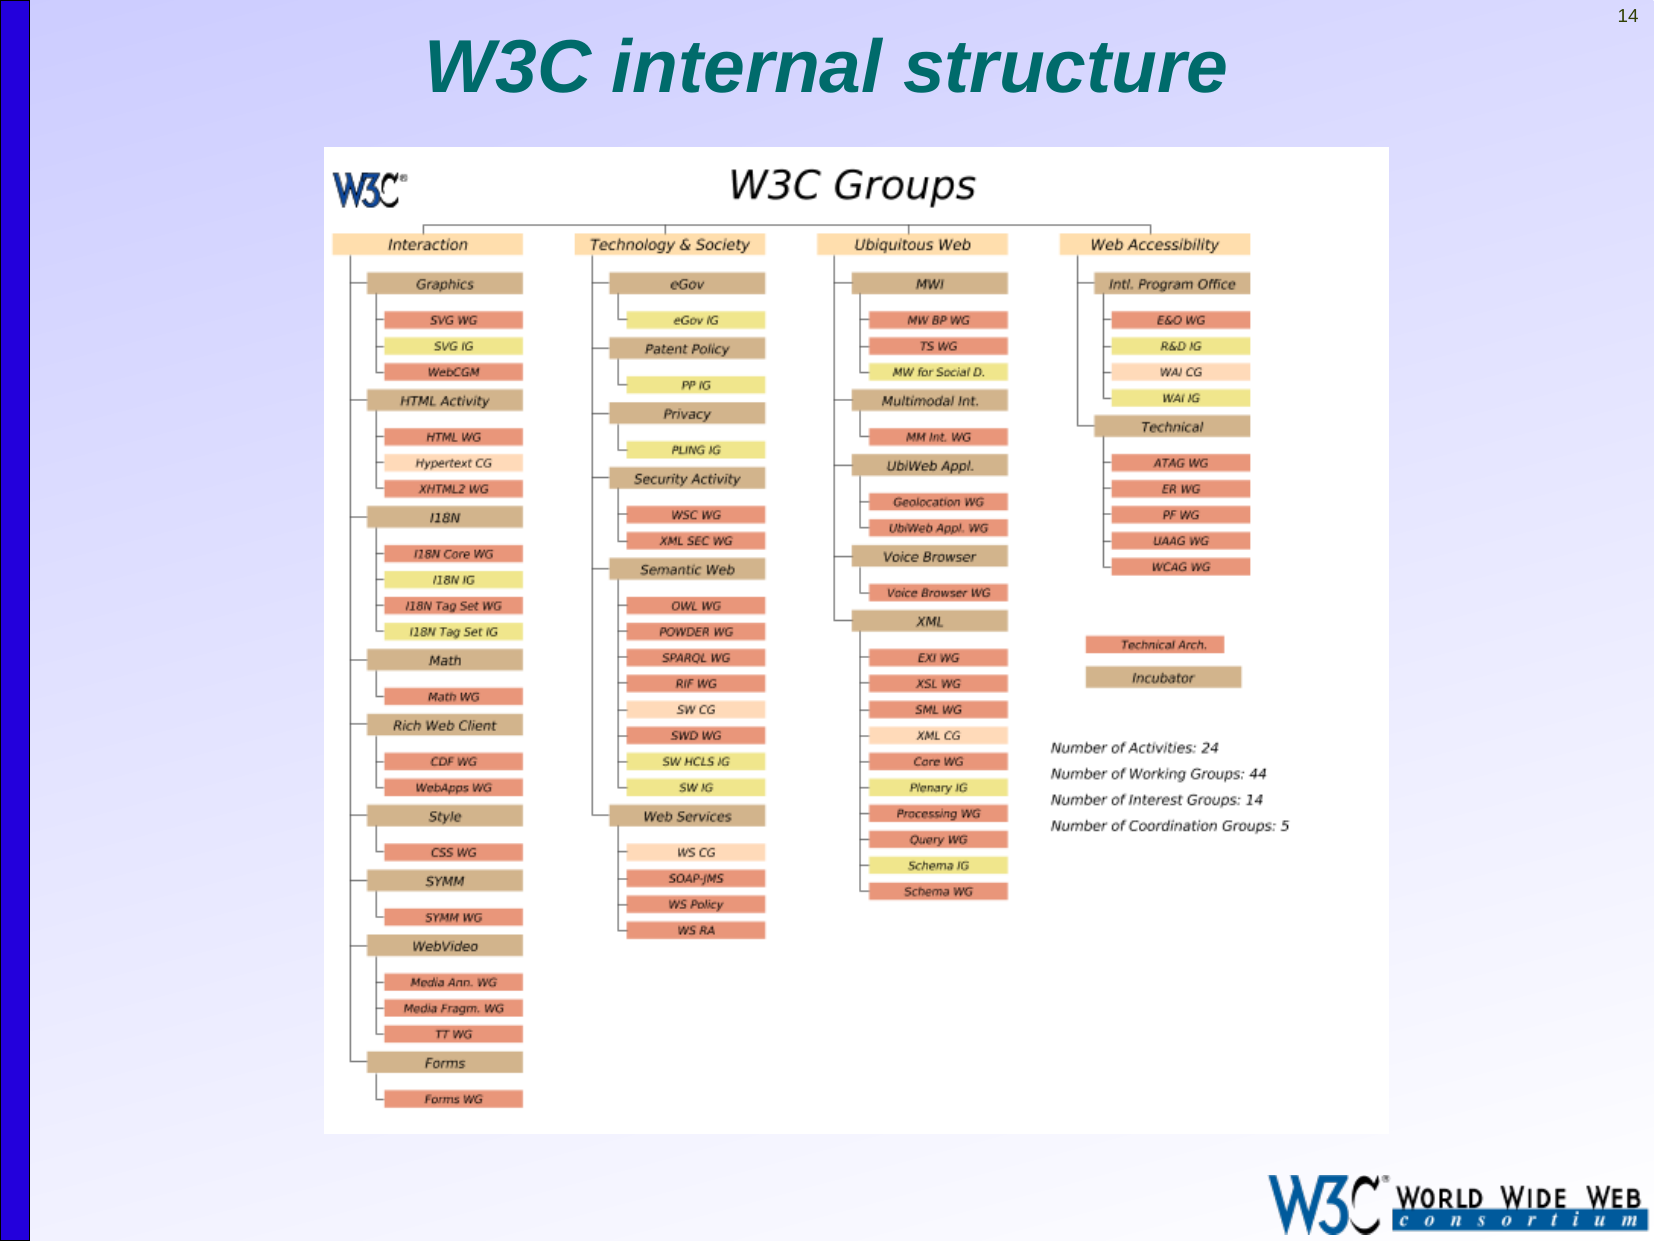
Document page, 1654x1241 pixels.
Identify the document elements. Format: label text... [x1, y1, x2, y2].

picture [1263, 1175, 1654, 1235]
picture [324, 147, 1389, 1134]
title W3C internal structure [0, 13, 1654, 117]
